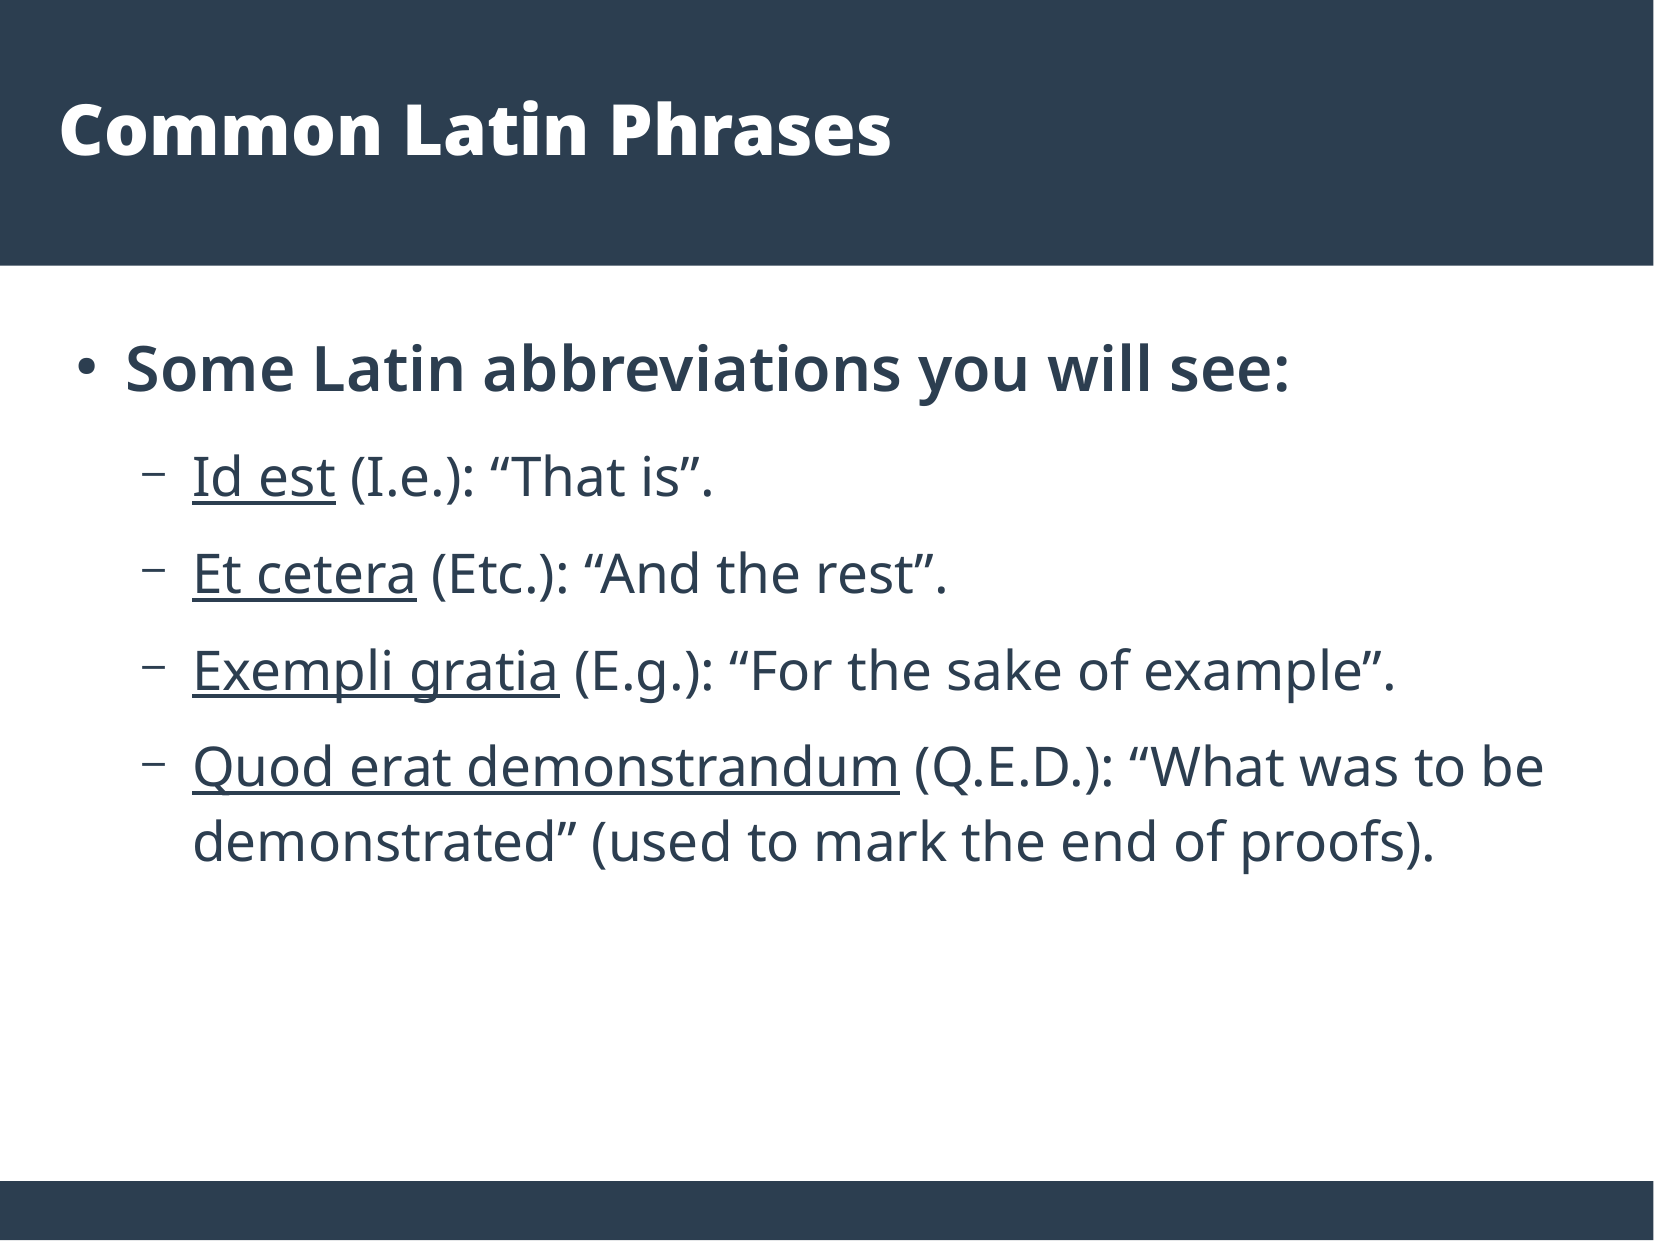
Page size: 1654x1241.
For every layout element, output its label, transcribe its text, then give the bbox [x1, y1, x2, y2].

list Some Latin abbreviations you will see: Id est (I.e.): “That is”. Et cetera (Etc.): “And the rest”. Exempli gratia (E.g.): “For the sake of example”. Quod erat demonstrandum (Q.E.D.): “What was to be demonstrated” (used to mark the end of proofs). [59, 324, 1595, 886]
title Common Latin Phrases [59, 49, 1595, 207]
